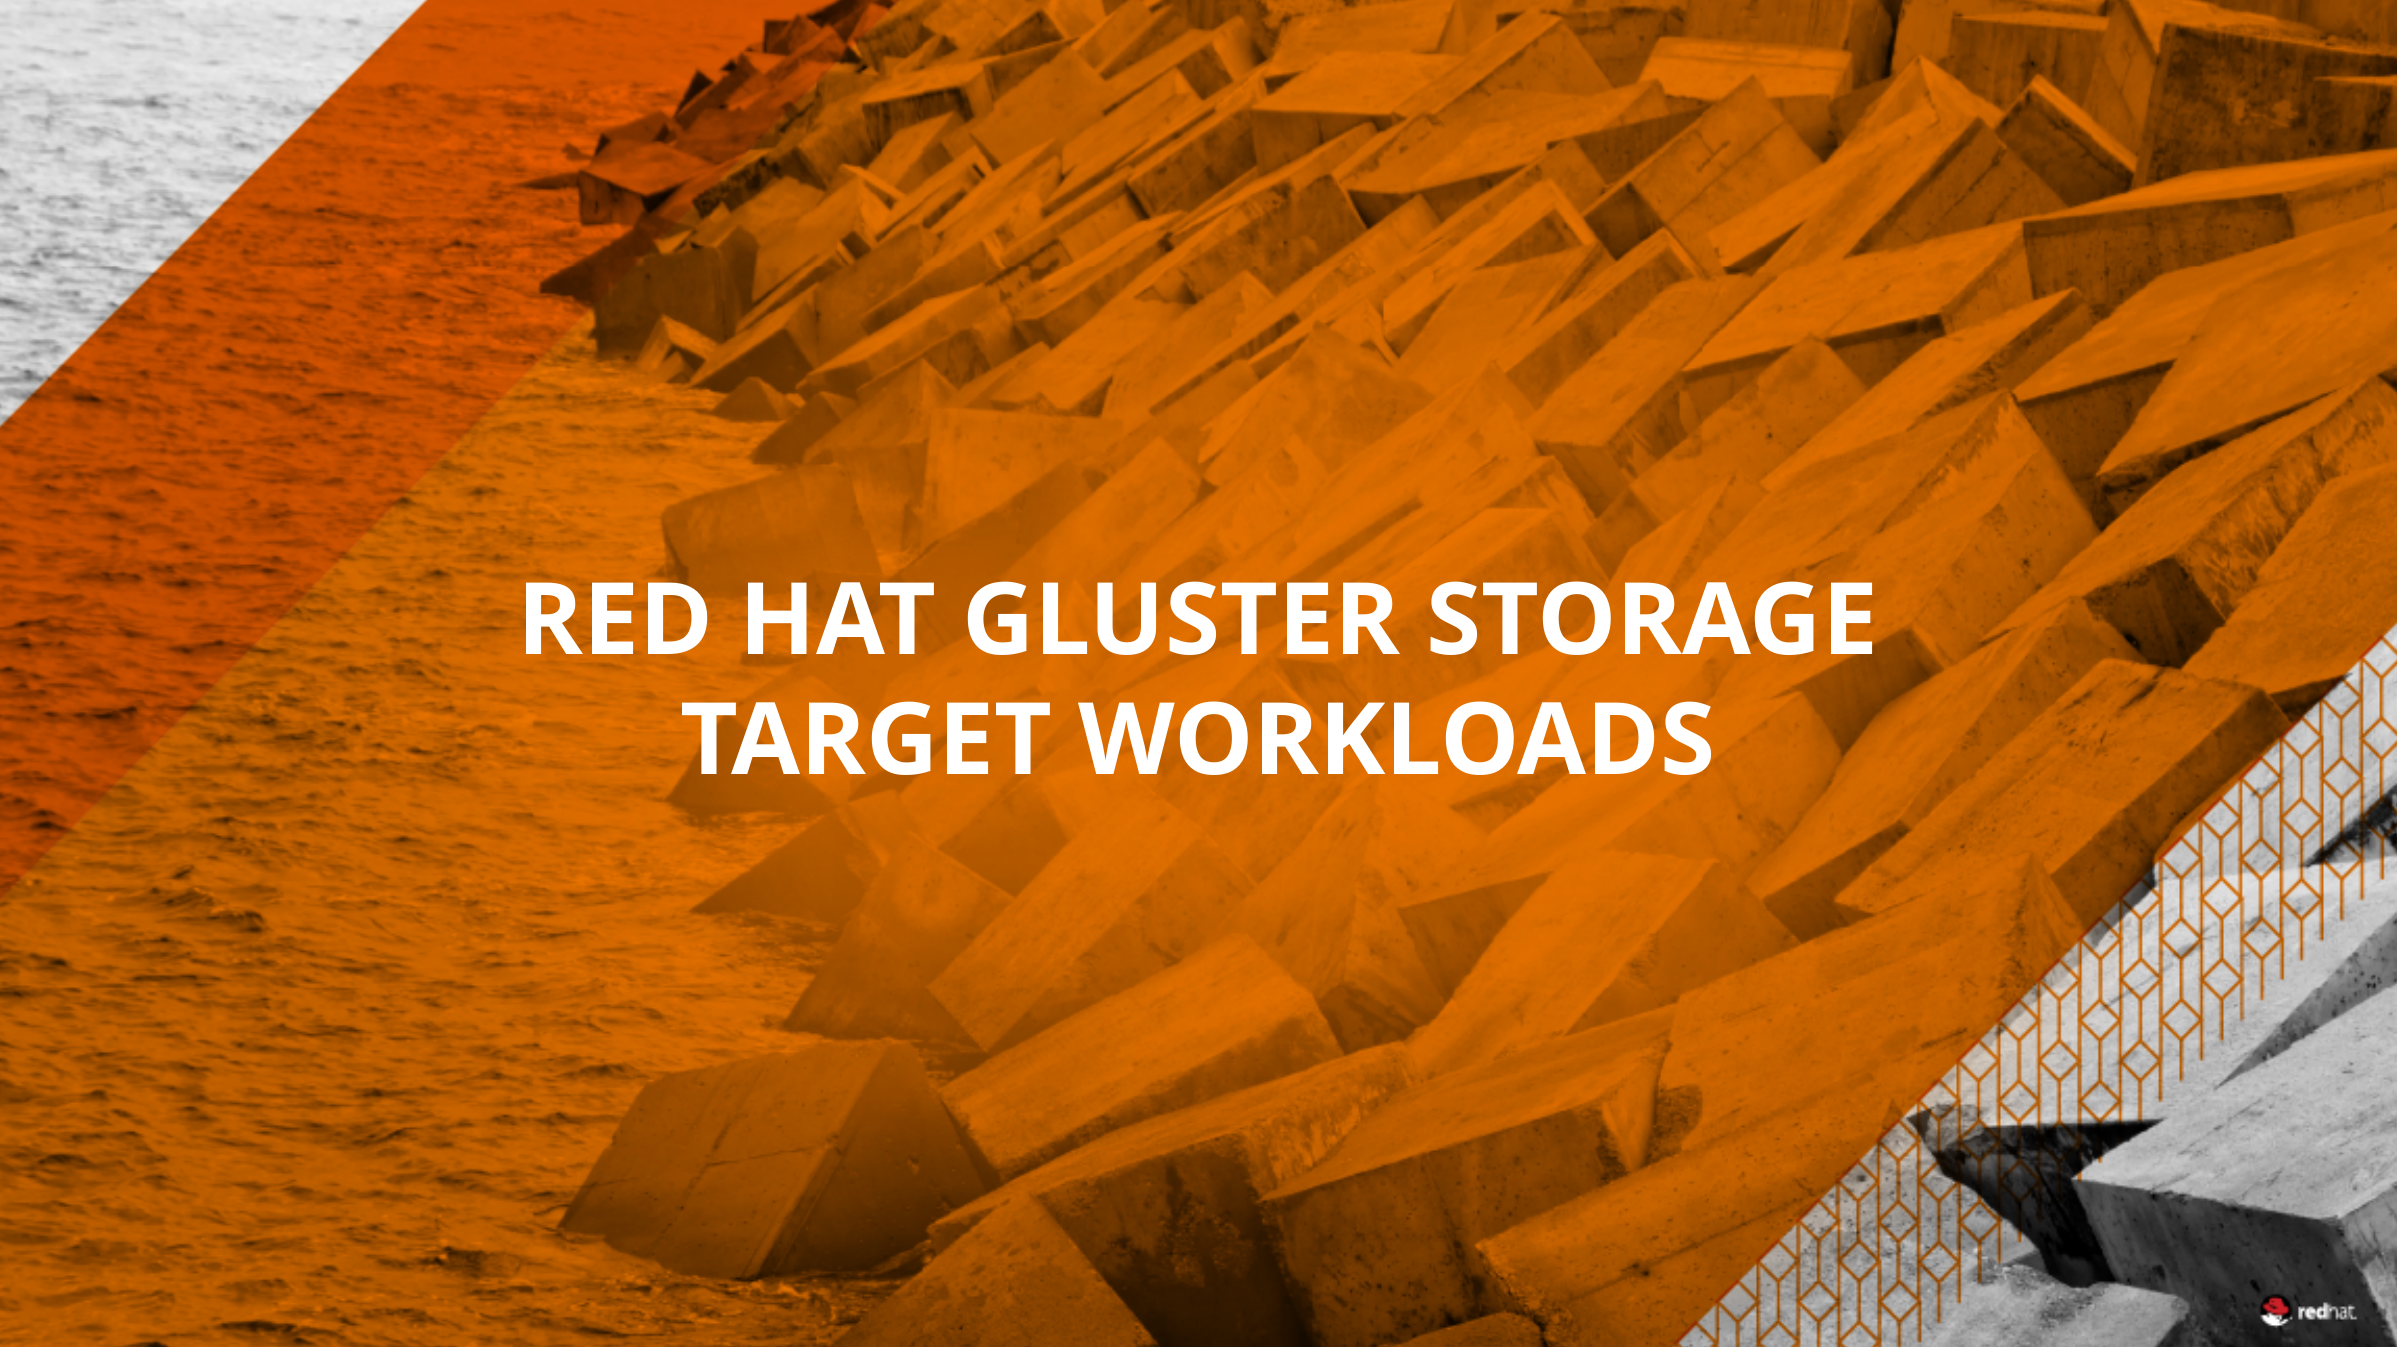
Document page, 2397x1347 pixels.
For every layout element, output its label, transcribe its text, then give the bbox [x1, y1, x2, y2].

picture [0, 0, 2397, 1347]
title RED HAT GLUSTER STORAGE TARGET WORKLOADS [385, 545, 2012, 805]
